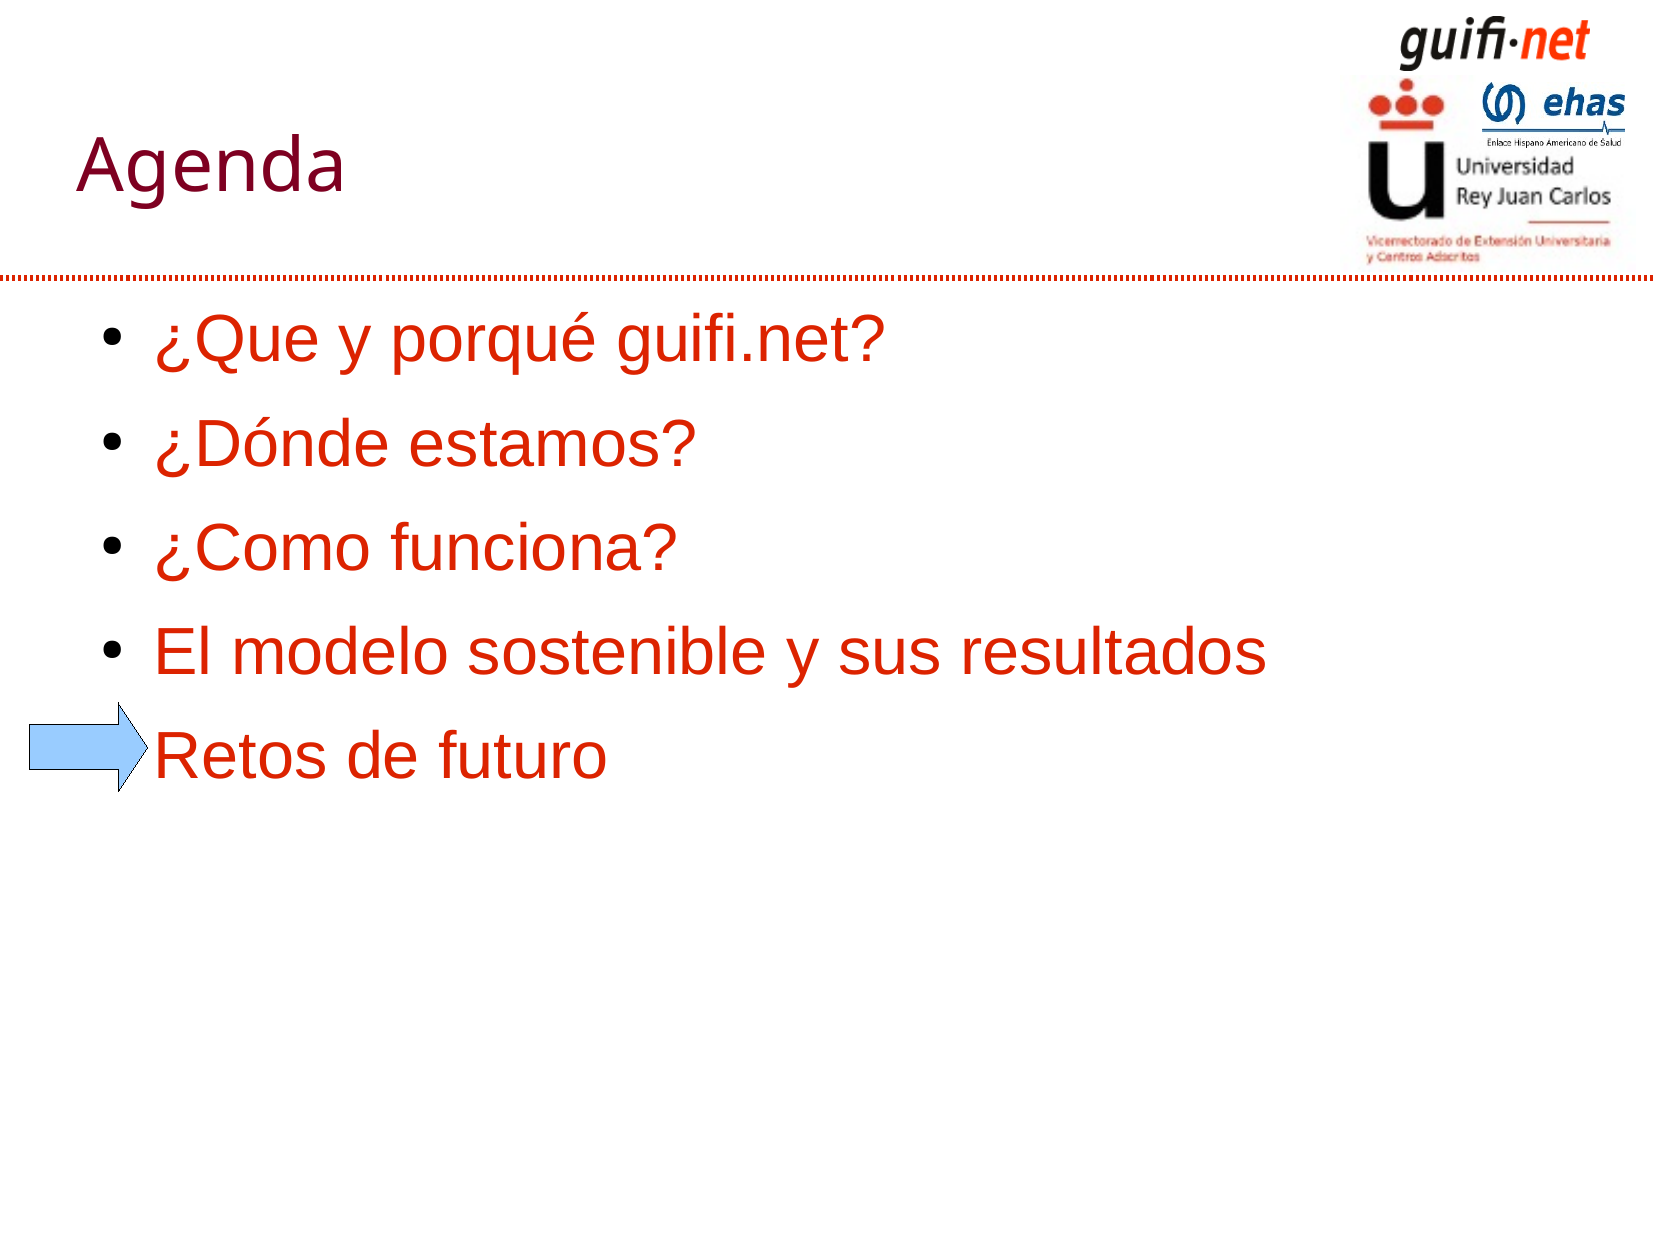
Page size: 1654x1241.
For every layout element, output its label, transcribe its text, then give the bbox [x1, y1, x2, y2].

picture [1340, 75, 1636, 272]
text_box [29, 702, 148, 792]
list ¿Que y porqué guifi.net? ¿Dónde estamos? ¿Como funciona? El modelo sostenible y sus resultados Retos de futuro [82, 301, 1571, 1105]
picture [1399, 16, 1590, 71]
title Agenda [76, 66, 1093, 259]
